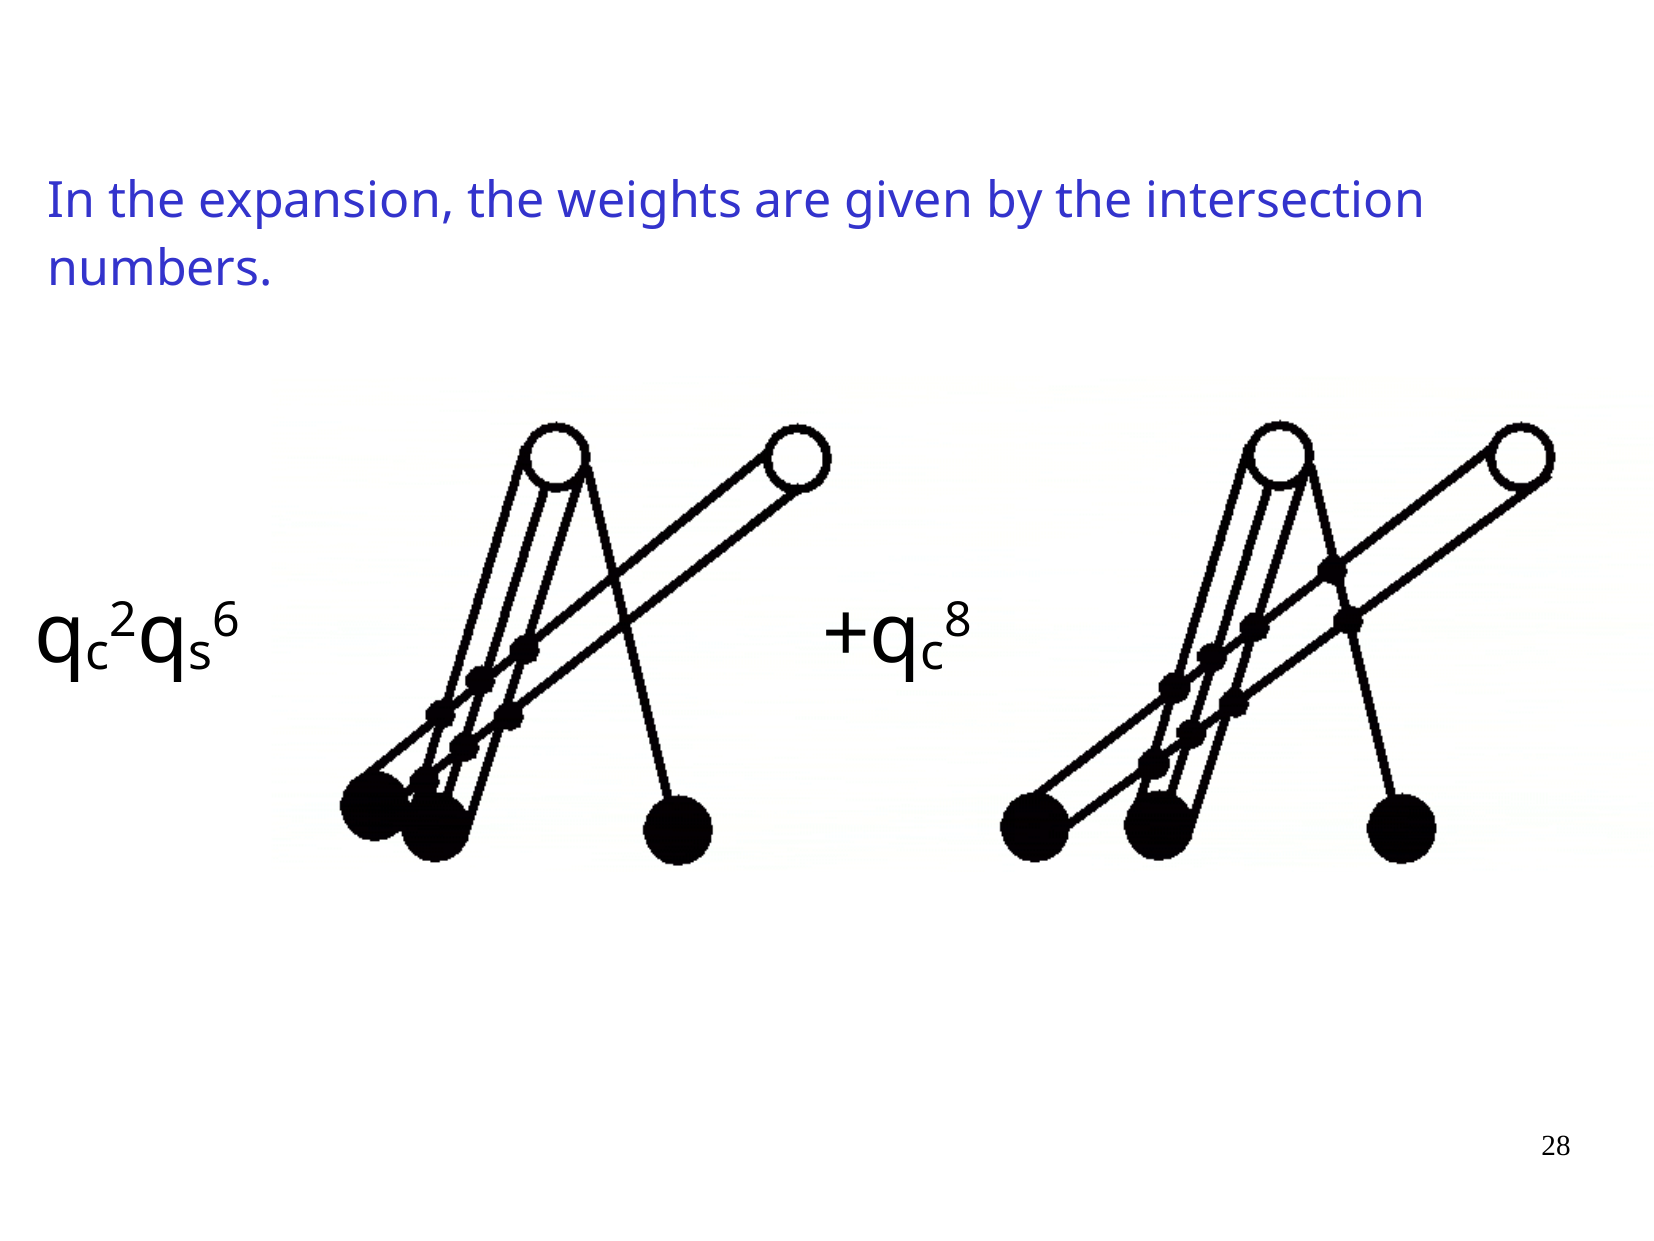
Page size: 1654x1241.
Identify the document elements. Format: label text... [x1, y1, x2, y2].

text_box qc2qs6 [19, 566, 271, 724]
text_box +qc8 [807, 566, 1035, 724]
picture [271, 376, 1654, 872]
text_box In the expansion, the weights are given by the intersection numbers. [32, 156, 1631, 306]
